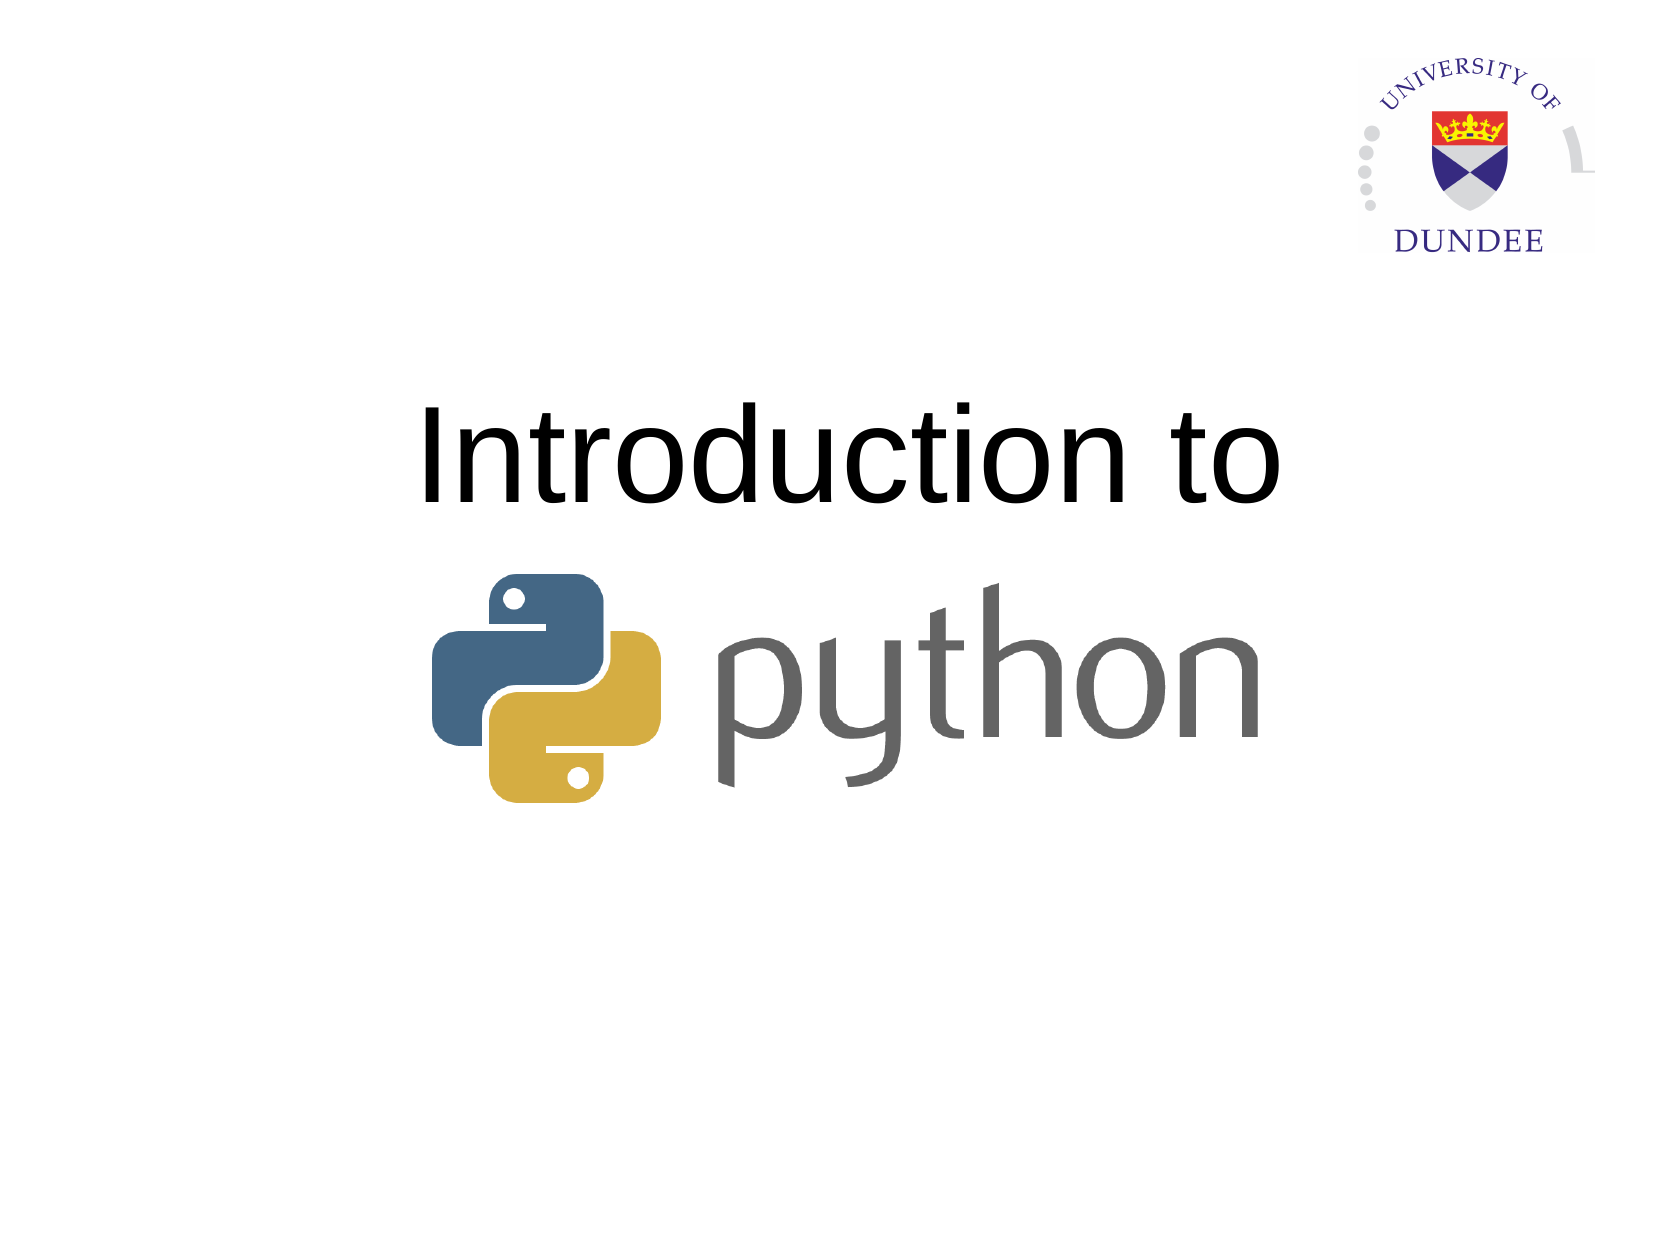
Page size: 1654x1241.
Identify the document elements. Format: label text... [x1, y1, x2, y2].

picture [1358, 58, 1595, 253]
text_box Introduction to [118, 342, 1581, 568]
picture [324, 568, 1388, 928]
